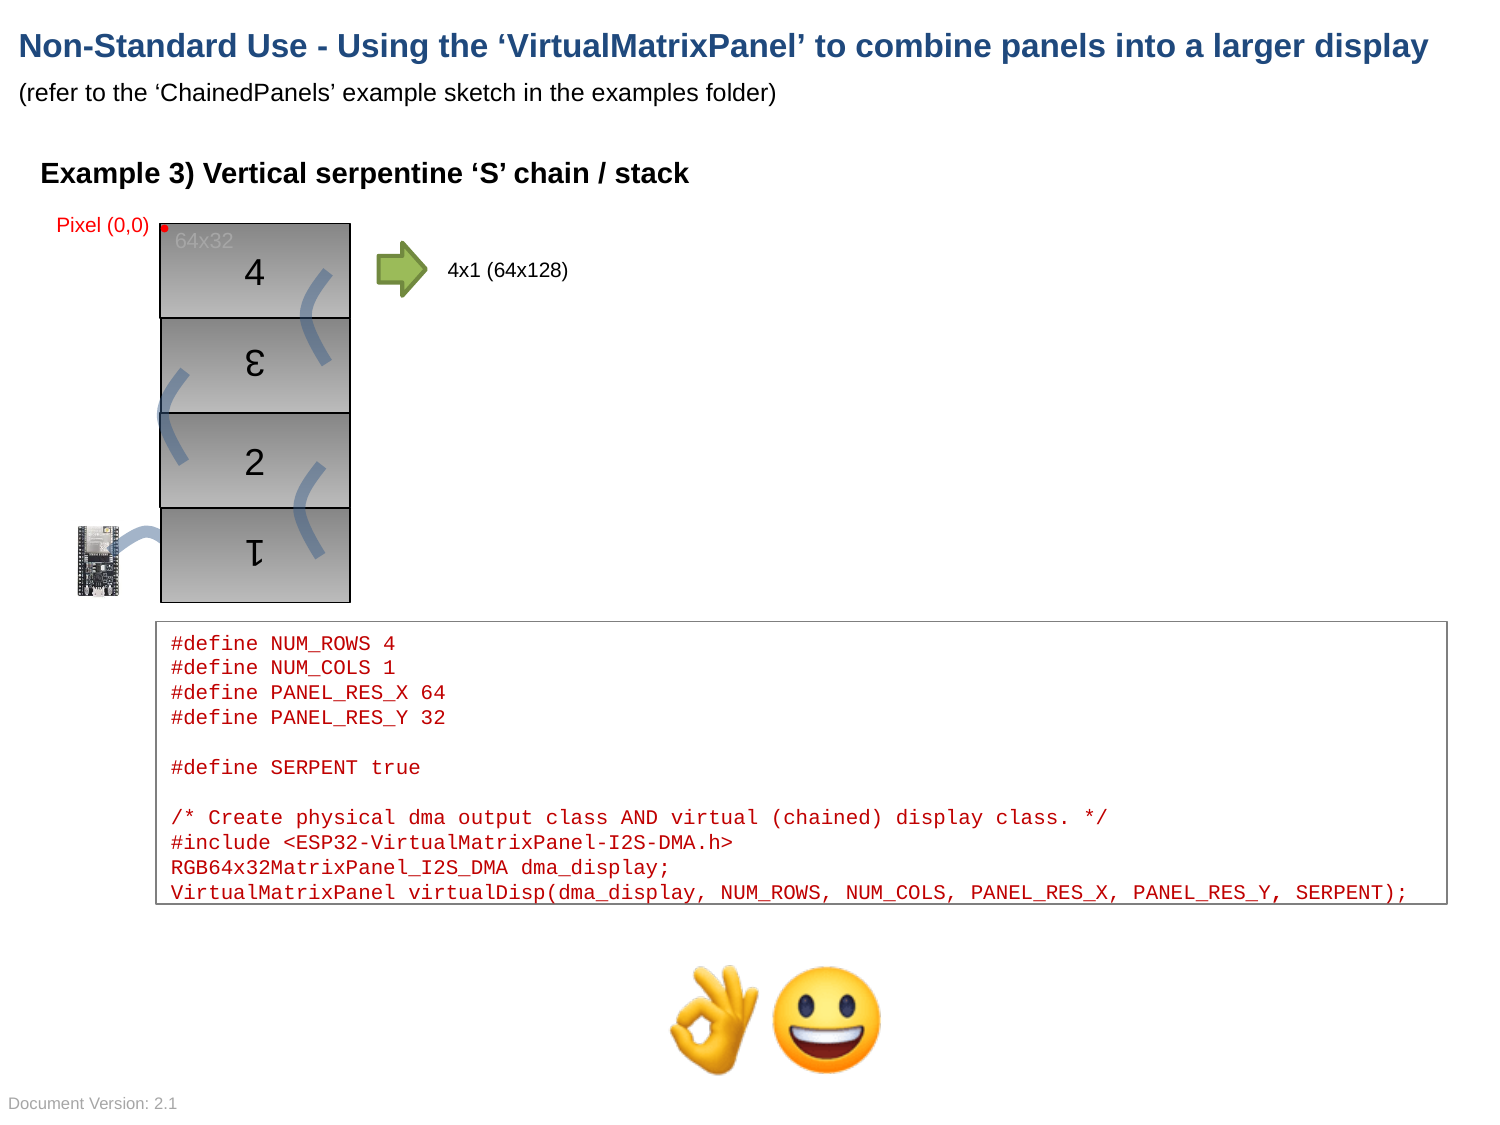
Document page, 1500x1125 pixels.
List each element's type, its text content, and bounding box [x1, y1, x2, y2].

text_box 3 [161, 319, 350, 413]
text_box 64x32 [159, 219, 251, 261]
picture [658, 964, 884, 1077]
text_box [378, 242, 426, 296]
text_box Pixel (0,0) [41, 204, 167, 245]
text_box Non-Standard Use - Using the ‘VirtualMatrixPanel’ to combine panels into a larger display (refer to the ‘ChainedPanels’ example sketch in the examples folder) [3, 16, 1469, 116]
text_box #define NUM_ROWS 4 #define NUM_COLS 1 #define PANEL_RES_X 64 #define PANEL_RES_Y 32 #define SERPENT true /* Create physical dma output class AND virtual (chained) display class. */ #include <ESP32-VirtualMatrixPanel-I2S-DMA.h> RGB64x32MatrixPanel_I2S_DMA dma_display; VirtualMatrixPanel virtualDisp(dma_display, NUM_ROWS, NUM_COLS, PANEL_RES_X, PANEL_RES_Y, SERPENT); [156, 622, 1447, 904]
text_box 2 [160, 413, 350, 508]
text_box 4x1 (64x128) [432, 248, 585, 290]
text_box Example 3) Vertical serpentine ‘S’ chain / stack [25, 147, 707, 198]
text_box [160, 224, 169, 233]
picture [71, 520, 124, 603]
text_box 1 [161, 508, 350, 602]
text_box 4 [160, 224, 350, 318]
